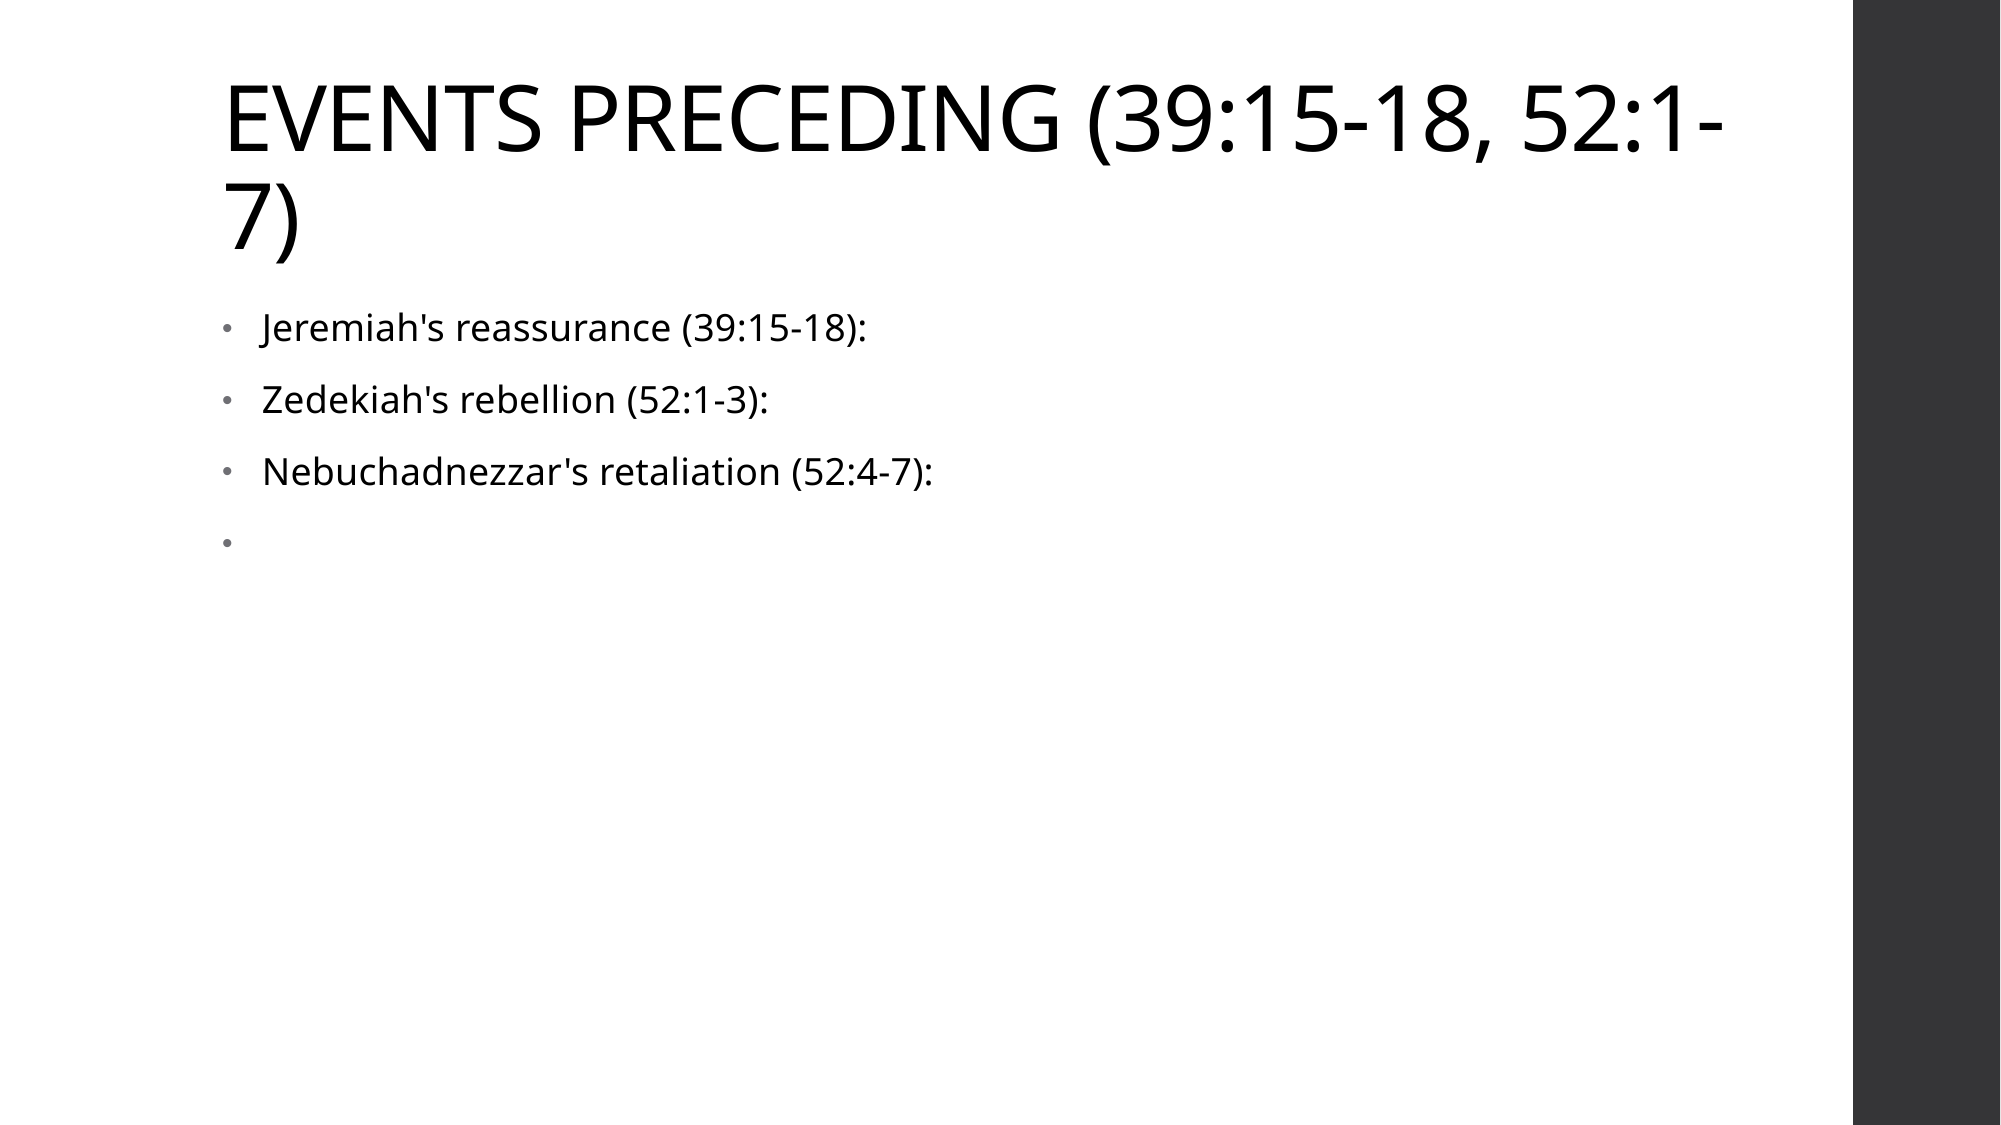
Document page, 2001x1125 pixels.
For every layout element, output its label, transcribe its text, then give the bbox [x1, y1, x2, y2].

list Jeremiah's reassurance (39:15-18): Zedekiah's rebellion (52:1-3): Nebuchadnezzar's retaliation (52:4-7): [206, 299, 1617, 1014]
title EVENTS PRECEDING (39:15-18, 52:1-7) [206, 60, 1797, 278]
